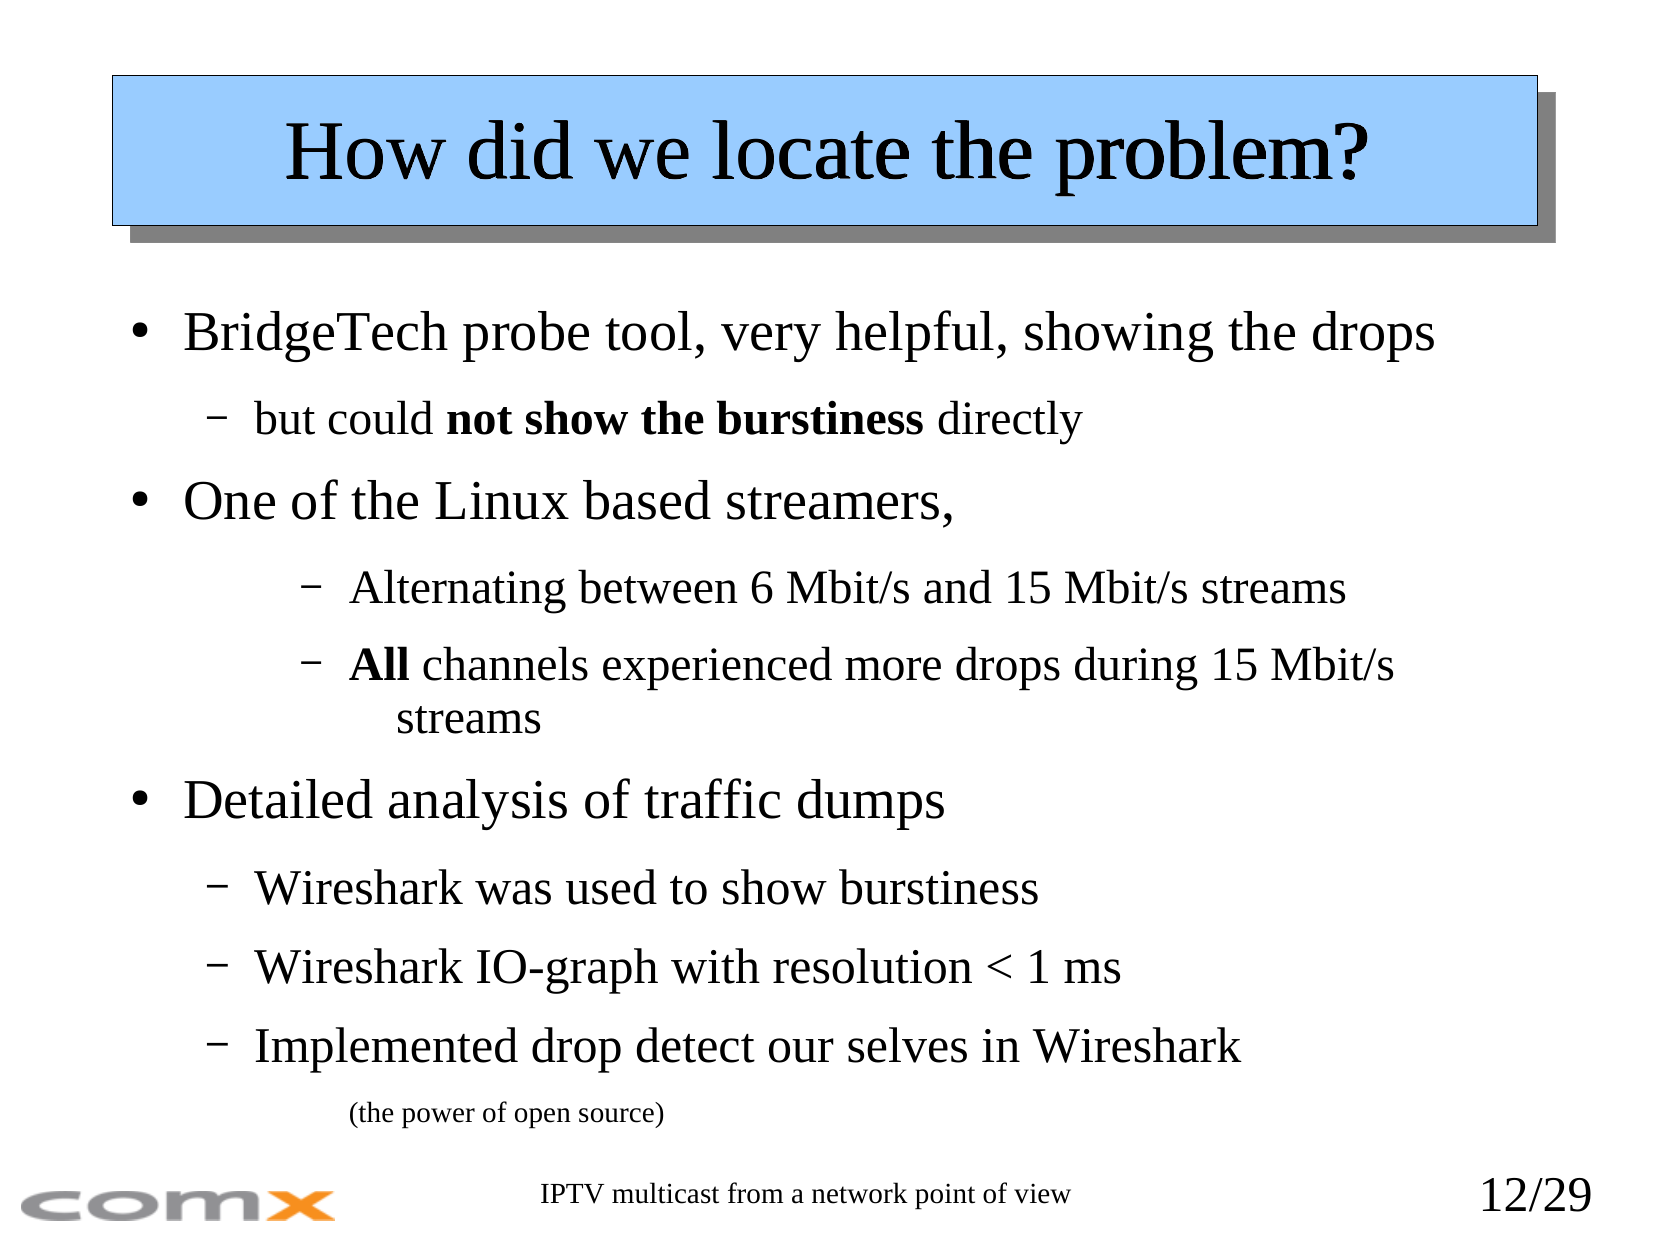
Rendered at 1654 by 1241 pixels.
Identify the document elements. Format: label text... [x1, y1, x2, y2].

picture [21, 1191, 335, 1221]
title How did we locate the problem? [116, 75, 1538, 226]
list BridgeTech probe tool, very helpful, showing the drops but could not show the burstiness directly One of the Linux based streamers, Alternating between 6 Mbit/s and 15 Mbit/s streams All channels experienced more drops during 15 Mbit/s streams Detailed analysis of traffic dumps Wireshark was used to show burstiness Wireshark IO-graph with resolution < 1 ms Implemented drop detect our selves in Wireshark (the power of open source) [112, 299, 1538, 1129]
